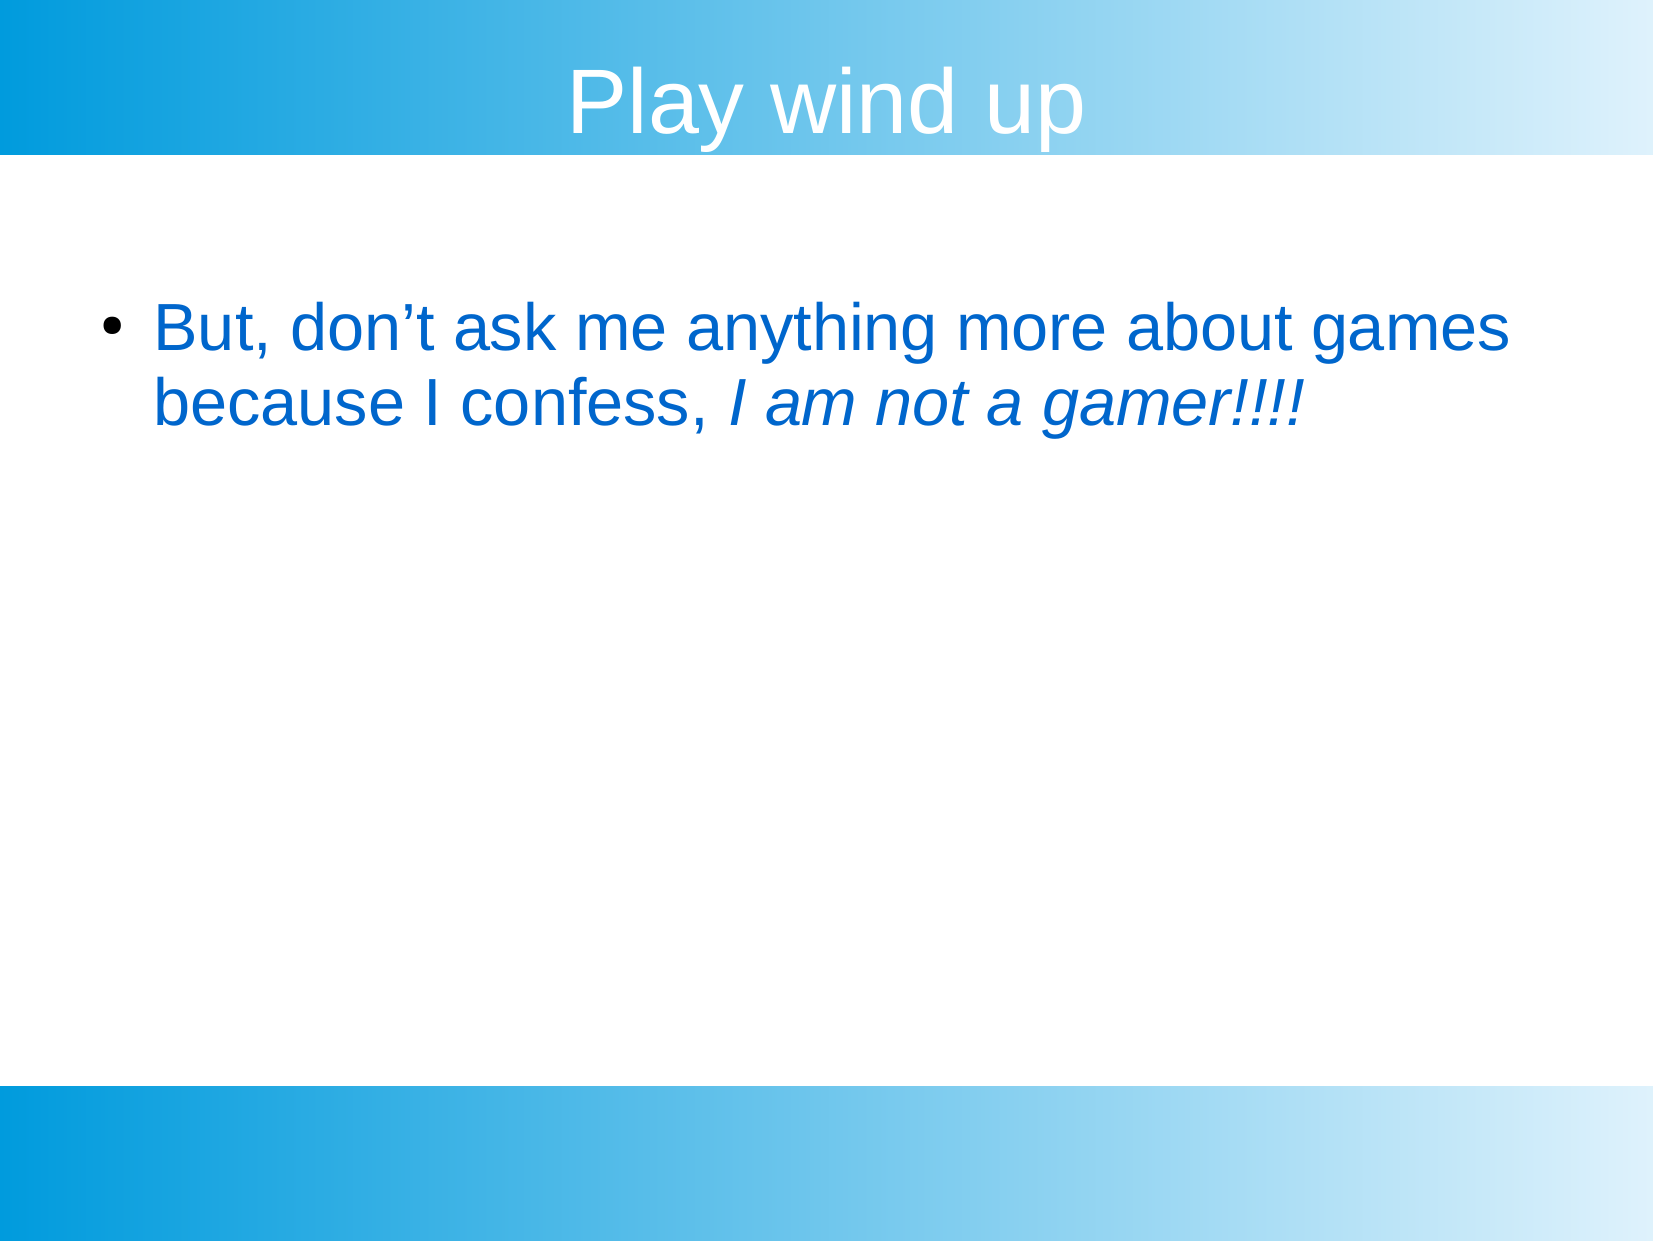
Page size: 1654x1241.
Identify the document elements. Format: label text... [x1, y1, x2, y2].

list But, don’t ask me anything more about games because I confess, I am not a gamer!!!! [82, 290, 1571, 1010]
title Play wind up [82, 49, 1571, 155]
